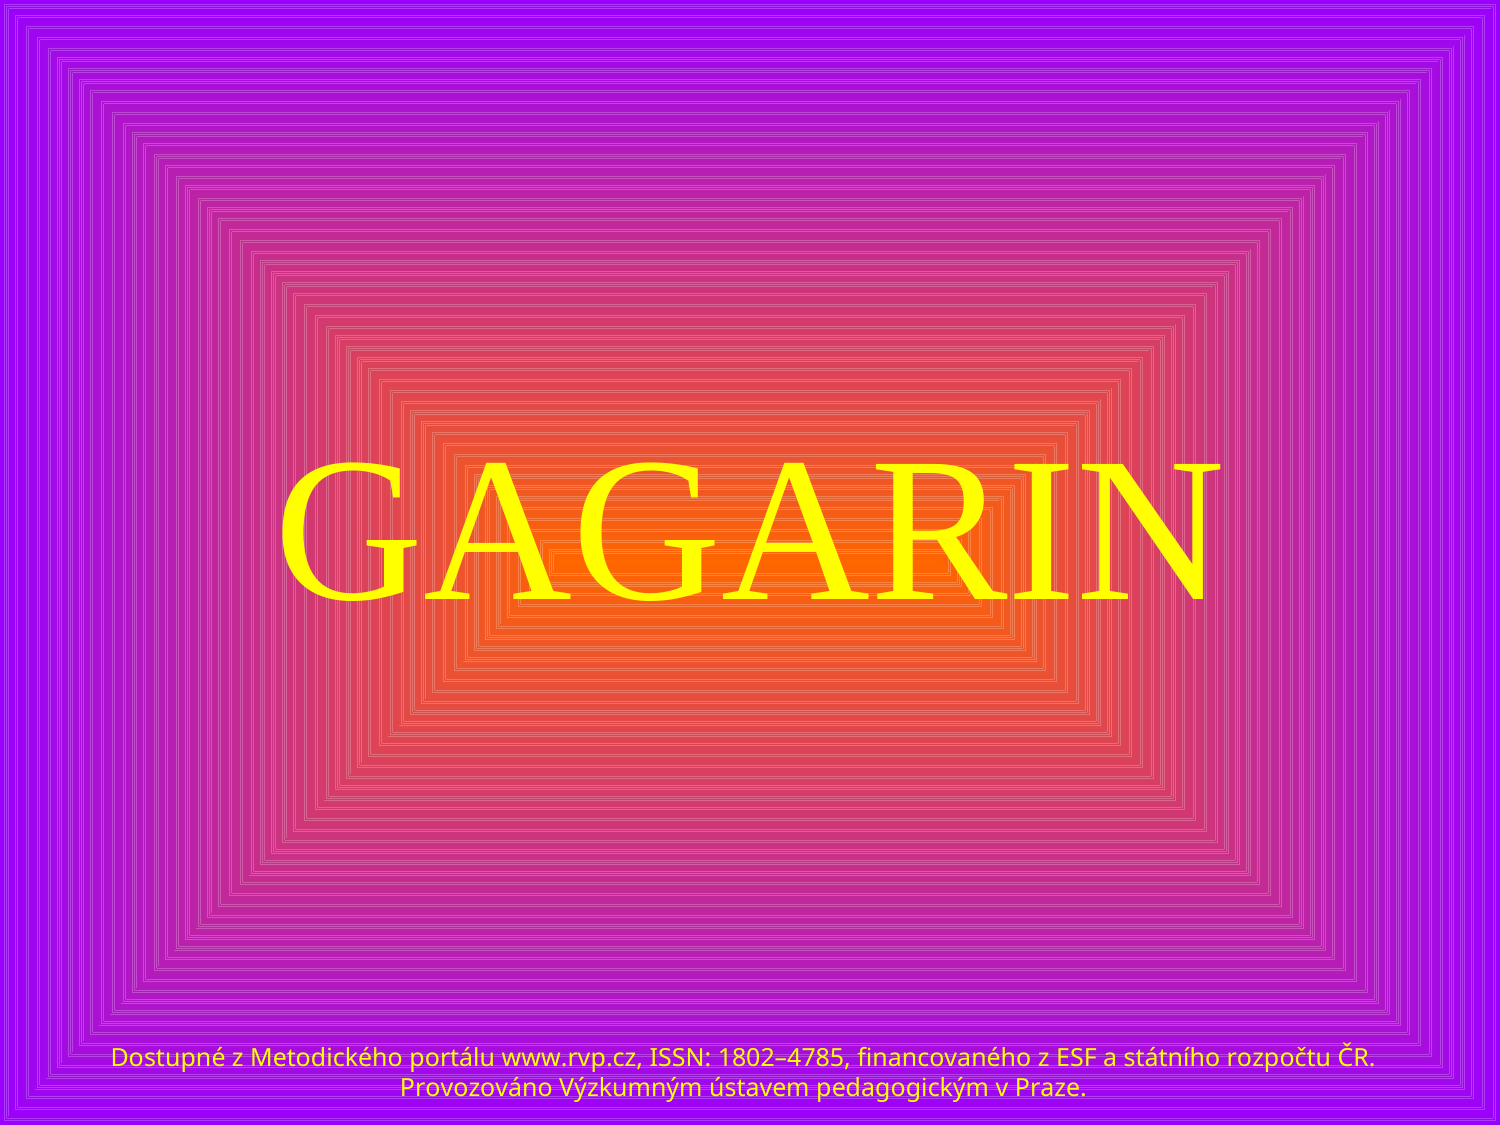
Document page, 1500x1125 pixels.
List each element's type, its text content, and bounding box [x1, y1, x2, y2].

text_box GAGARIN [0, 385, 1500, 649]
text_box Dostupné z Metodického portálu www.rvp.cz, ISSN: 1802–4785, financovaného z ESF a státního rozpočtu ČR. Provozováno Výzkumným ústavem pedagogickým v Praze. [35, 1041, 1454, 1102]
